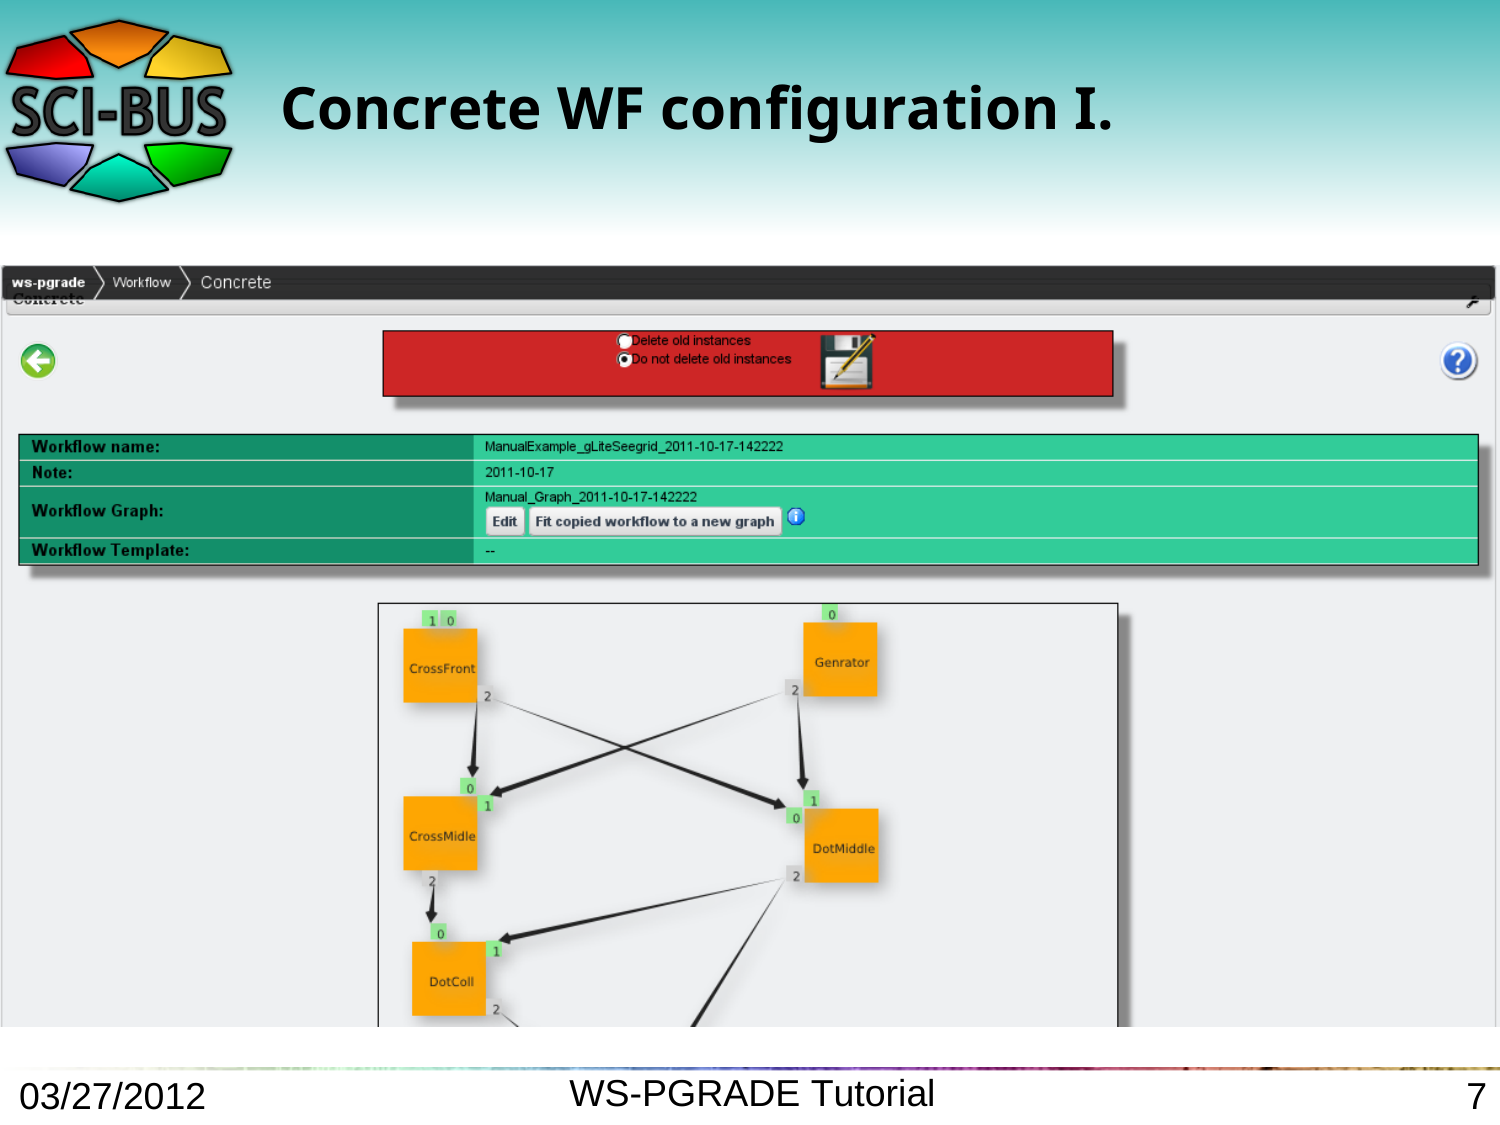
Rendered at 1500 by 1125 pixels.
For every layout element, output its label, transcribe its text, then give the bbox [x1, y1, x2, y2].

picture [0, 265, 1500, 1027]
picture [0, 1067, 1500, 1125]
picture [0, 15, 237, 207]
title Concrete WF configuration I. [265, 29, 1477, 183]
